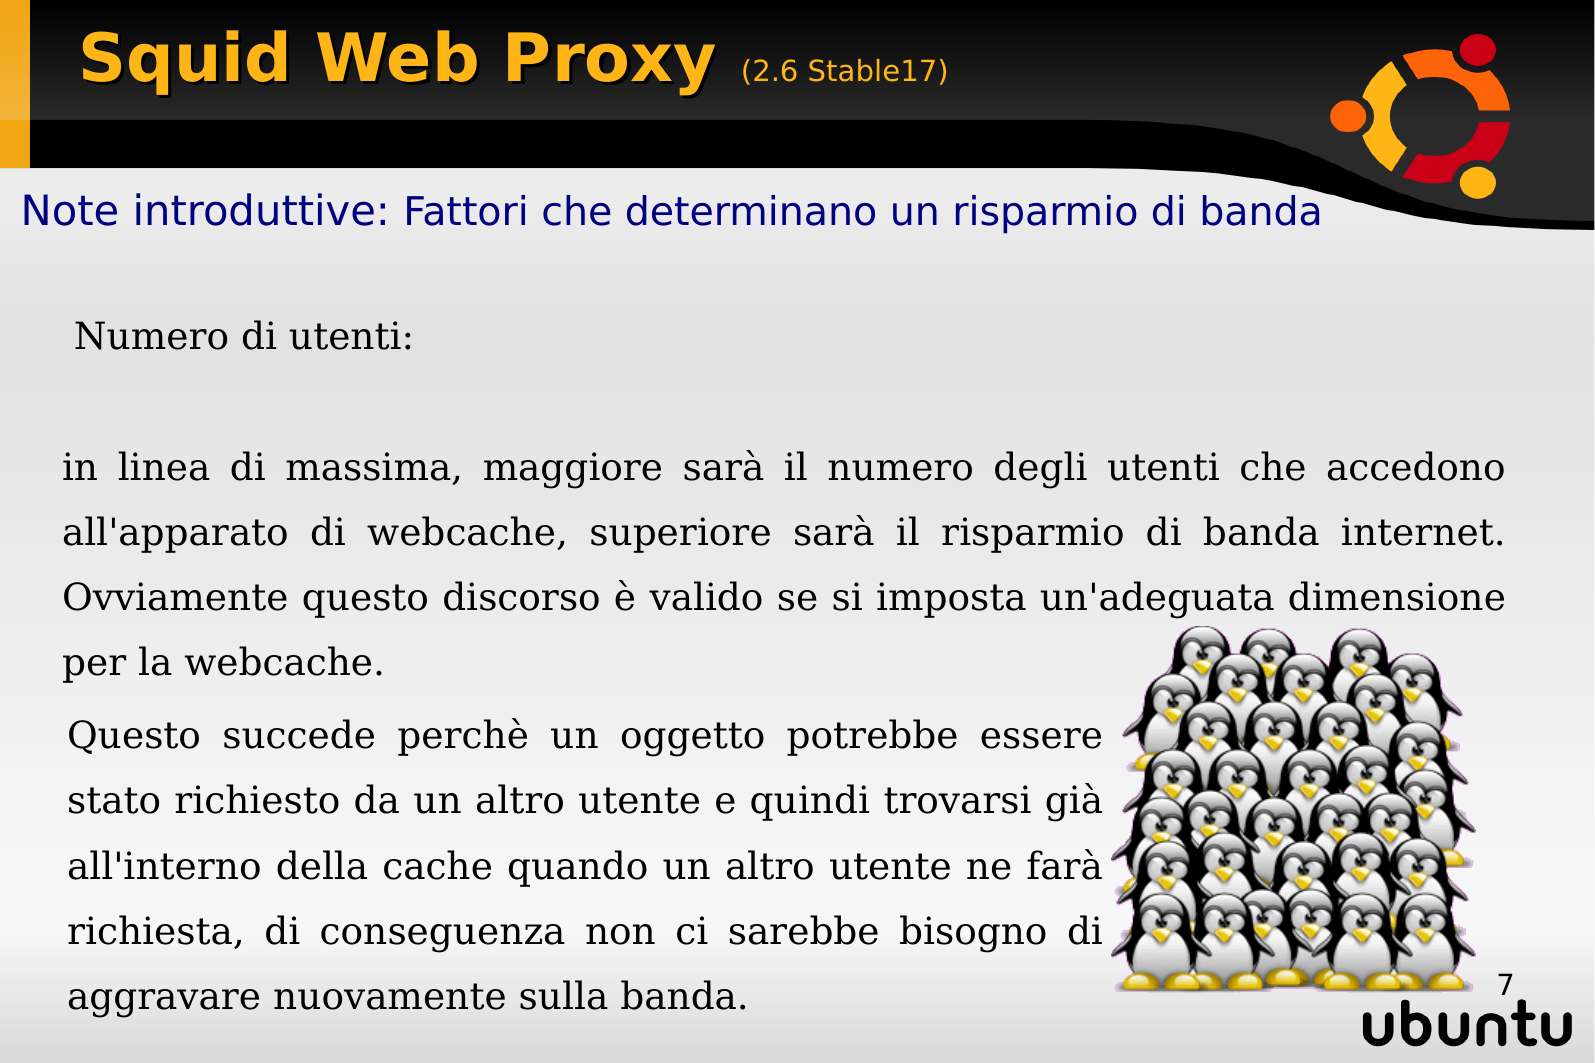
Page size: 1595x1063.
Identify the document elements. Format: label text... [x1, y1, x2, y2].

text_box Questo succede perchè un oggetto potrebbe essere stato richiesto da un altro utente e quindi trovarsi già all'interno della cache quando un altro utente ne farà richiesta, di conseguenza non ci sarebbe bisogno di aggravare nuovamente sulla banda. [64, 684, 1112, 1005]
text_box Note introduttive: Fattori che determinano un risparmio di banda [17, 178, 1554, 243]
text_box Numero di utenti: in linea di massima, maggiore sarà il numero degli utenti che accedono all'apparato di webcache, superiore sarà il risparmio di banda internet. Ovviamente questo discorso è valido se si imposta un'adeguata dimensione per la webcache. [59, 285, 1536, 671]
text_box Squid Web Proxy (2.6 Stable17) [23, 11, 1004, 105]
picture [0, 0, 1595, 1063]
